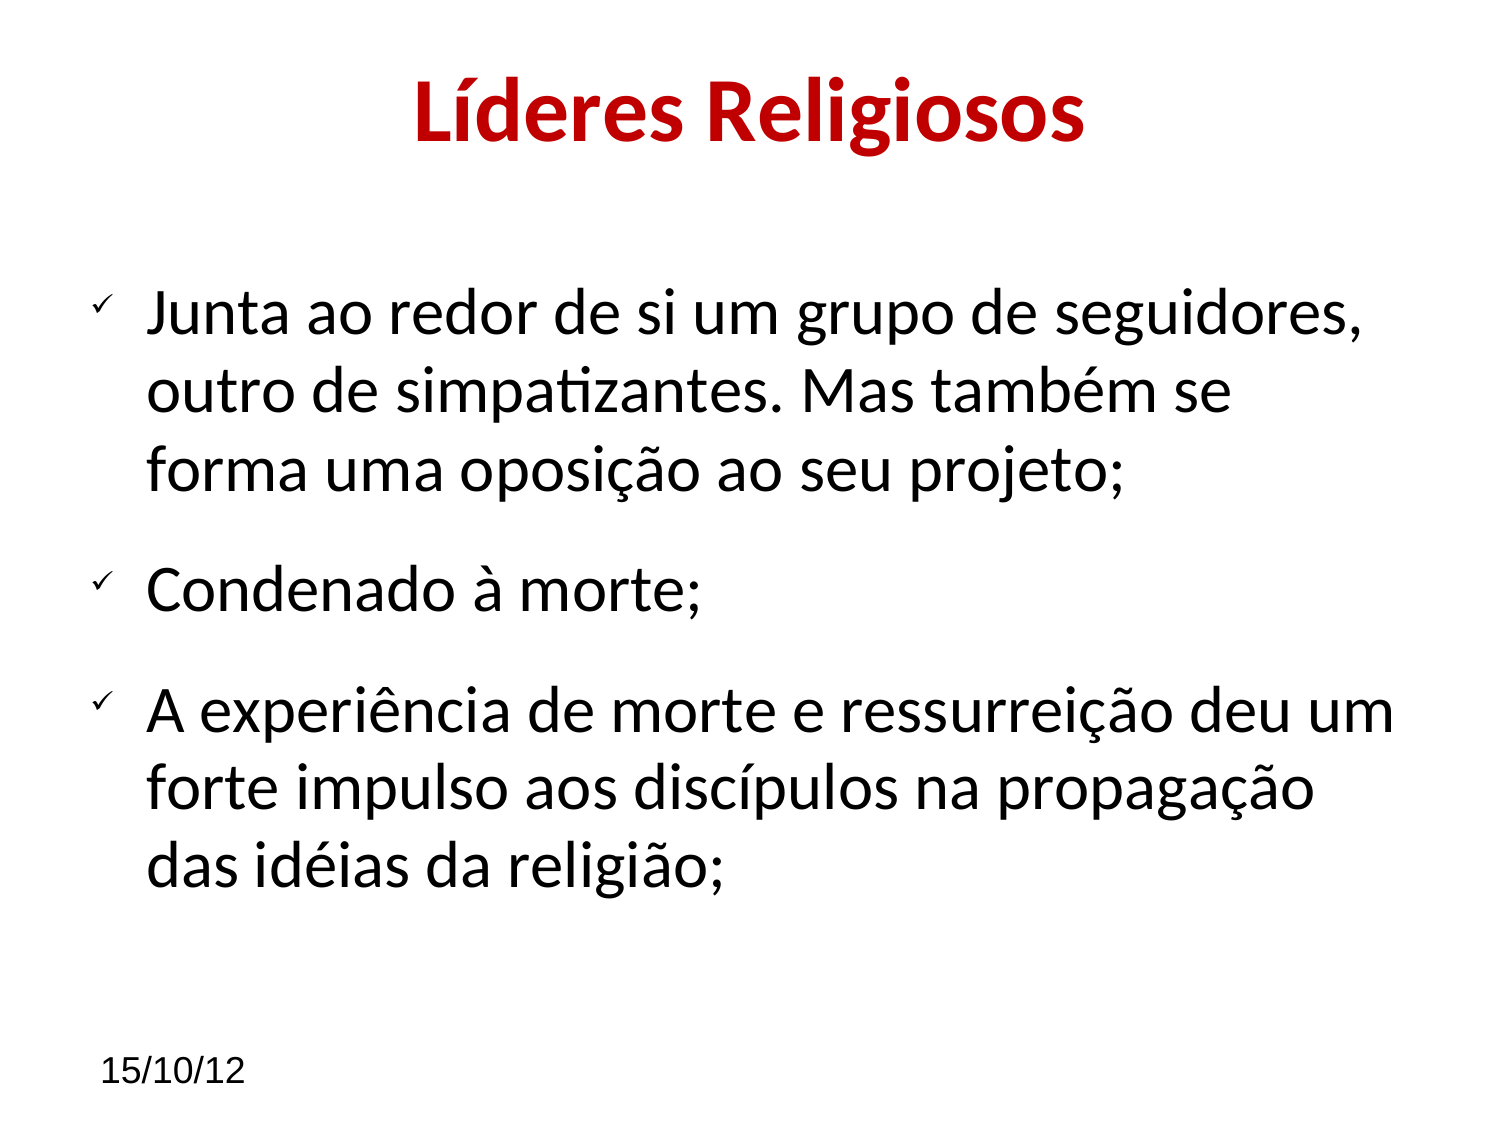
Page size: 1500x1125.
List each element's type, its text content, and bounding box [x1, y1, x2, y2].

title Líderes Religiosos [75, 45, 1426, 233]
text_box Junta ao redor de si um grupo de seguidores, outro de simpatizantes. Mas também se forma uma oposição ao seu projeto; Condenado à morte; A experiência de morte e ressurreição deu um forte impulso aos discípulos na propagação das idéias da religião; [75, 262, 1426, 1005]
